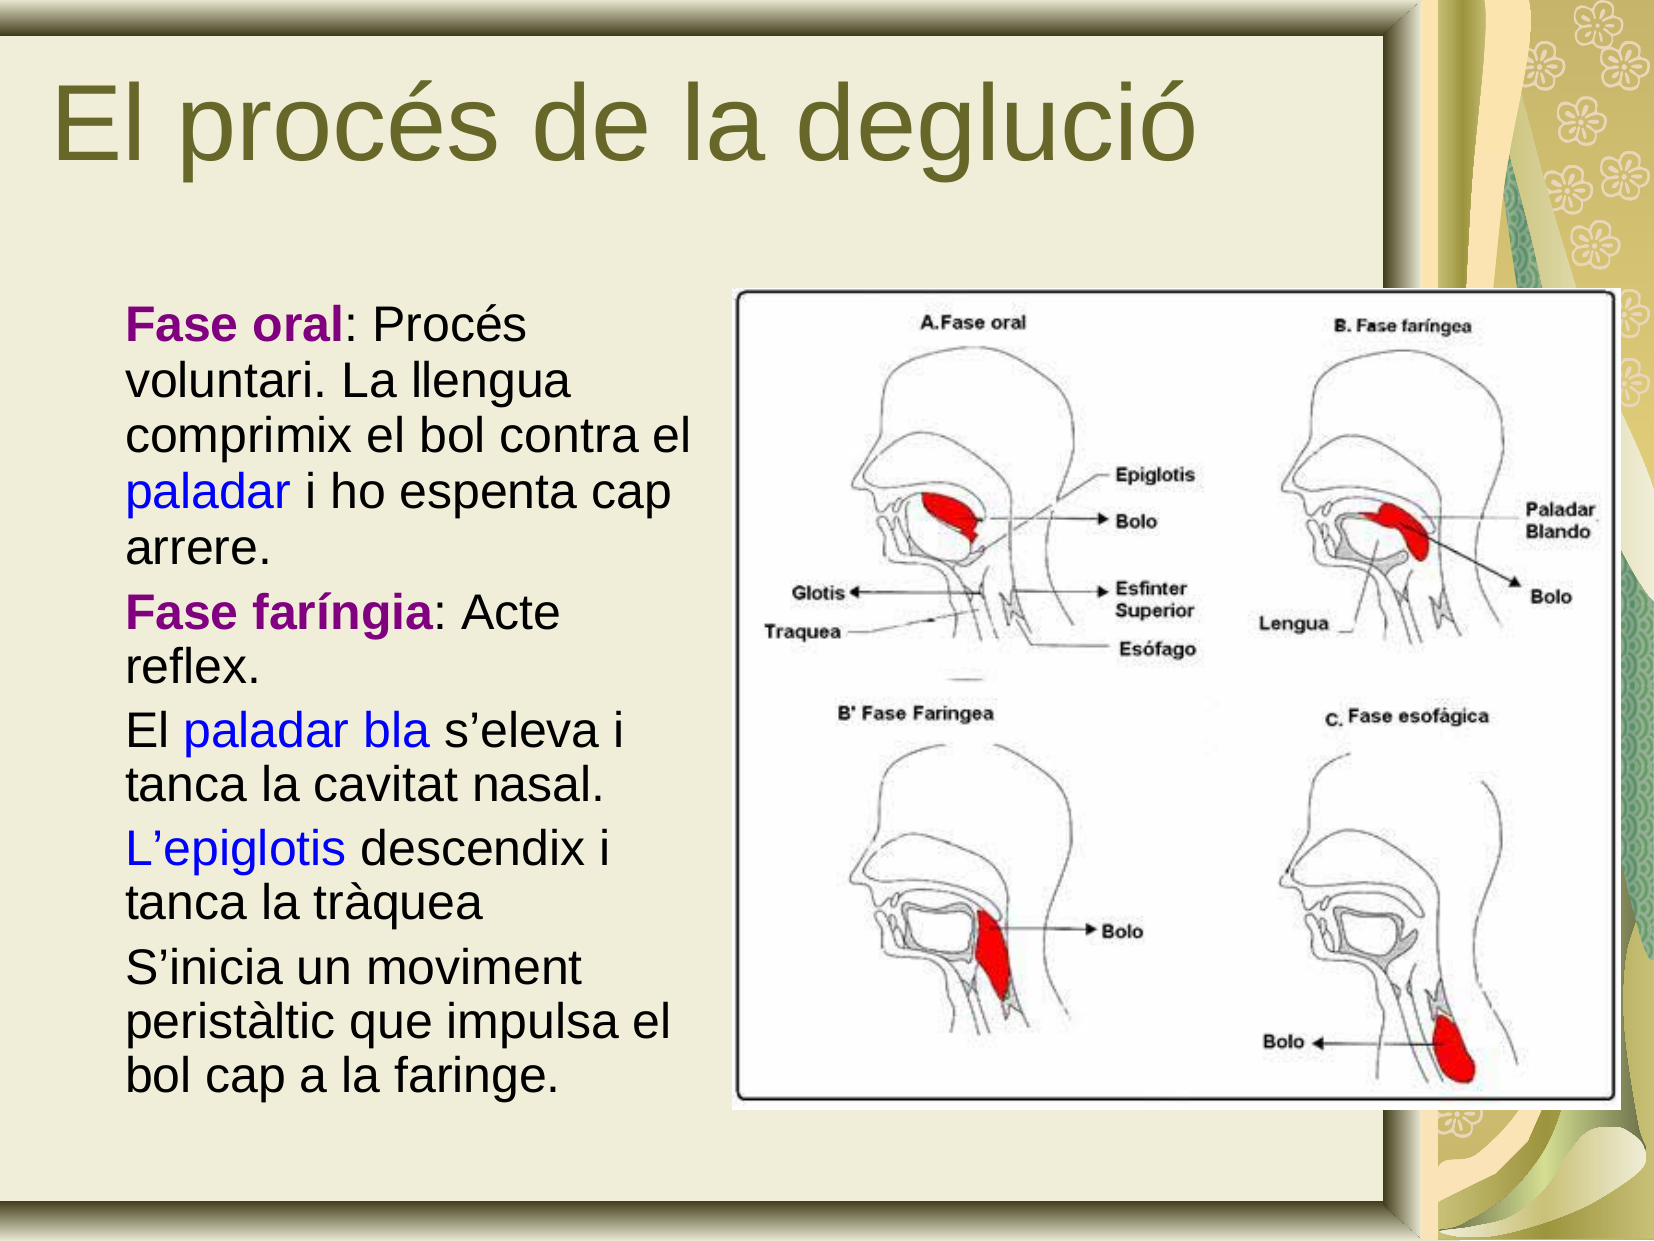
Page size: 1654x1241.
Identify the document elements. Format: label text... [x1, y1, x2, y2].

text_box Fase oral: Procés voluntari. La llengua comprimix el bol contra el paladar i ho espenta cap arrere. Fase faríngia: Acte reflex. El paladar bla s’eleva i tanca la cavitat nasal. L’epiglotis descendix i tanca la tràquea S’inicia un moviment peristàltic que impulsa el bol cap a la faringe. [110, 289, 721, 1089]
text_box El procés de la deglució [35, 41, 1485, 207]
picture [732, 156, 1654, 1110]
